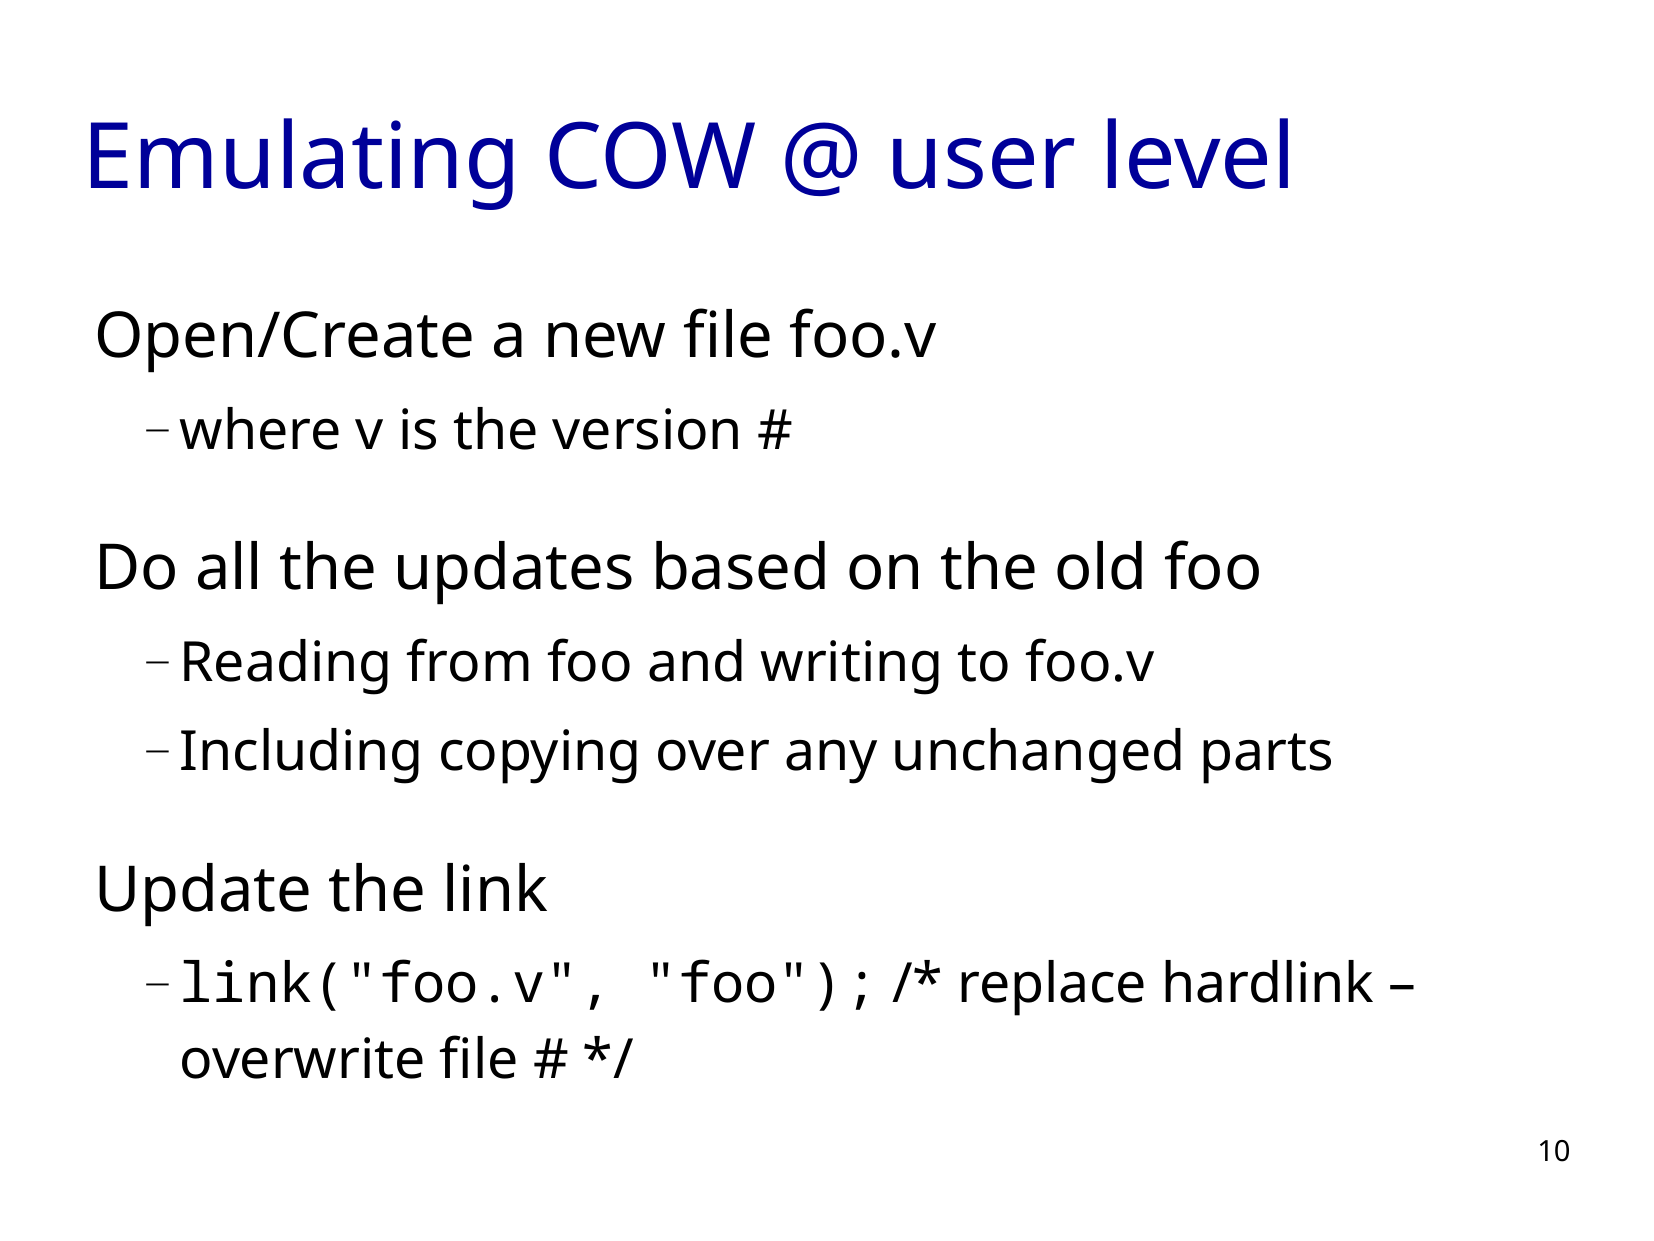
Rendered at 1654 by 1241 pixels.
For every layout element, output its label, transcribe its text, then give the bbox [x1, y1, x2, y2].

title Emulating COW @ user level [82, 49, 1571, 257]
list Open/Create a new file foo.v where v is the version # Do all the updates based on the old foo Reading from foo and writing to foo.v Including copying over any unchanged parts Update the link link("foo.v", "foo"); /* replace hardlink – overwrite file # */ [60, 290, 1571, 1096]
